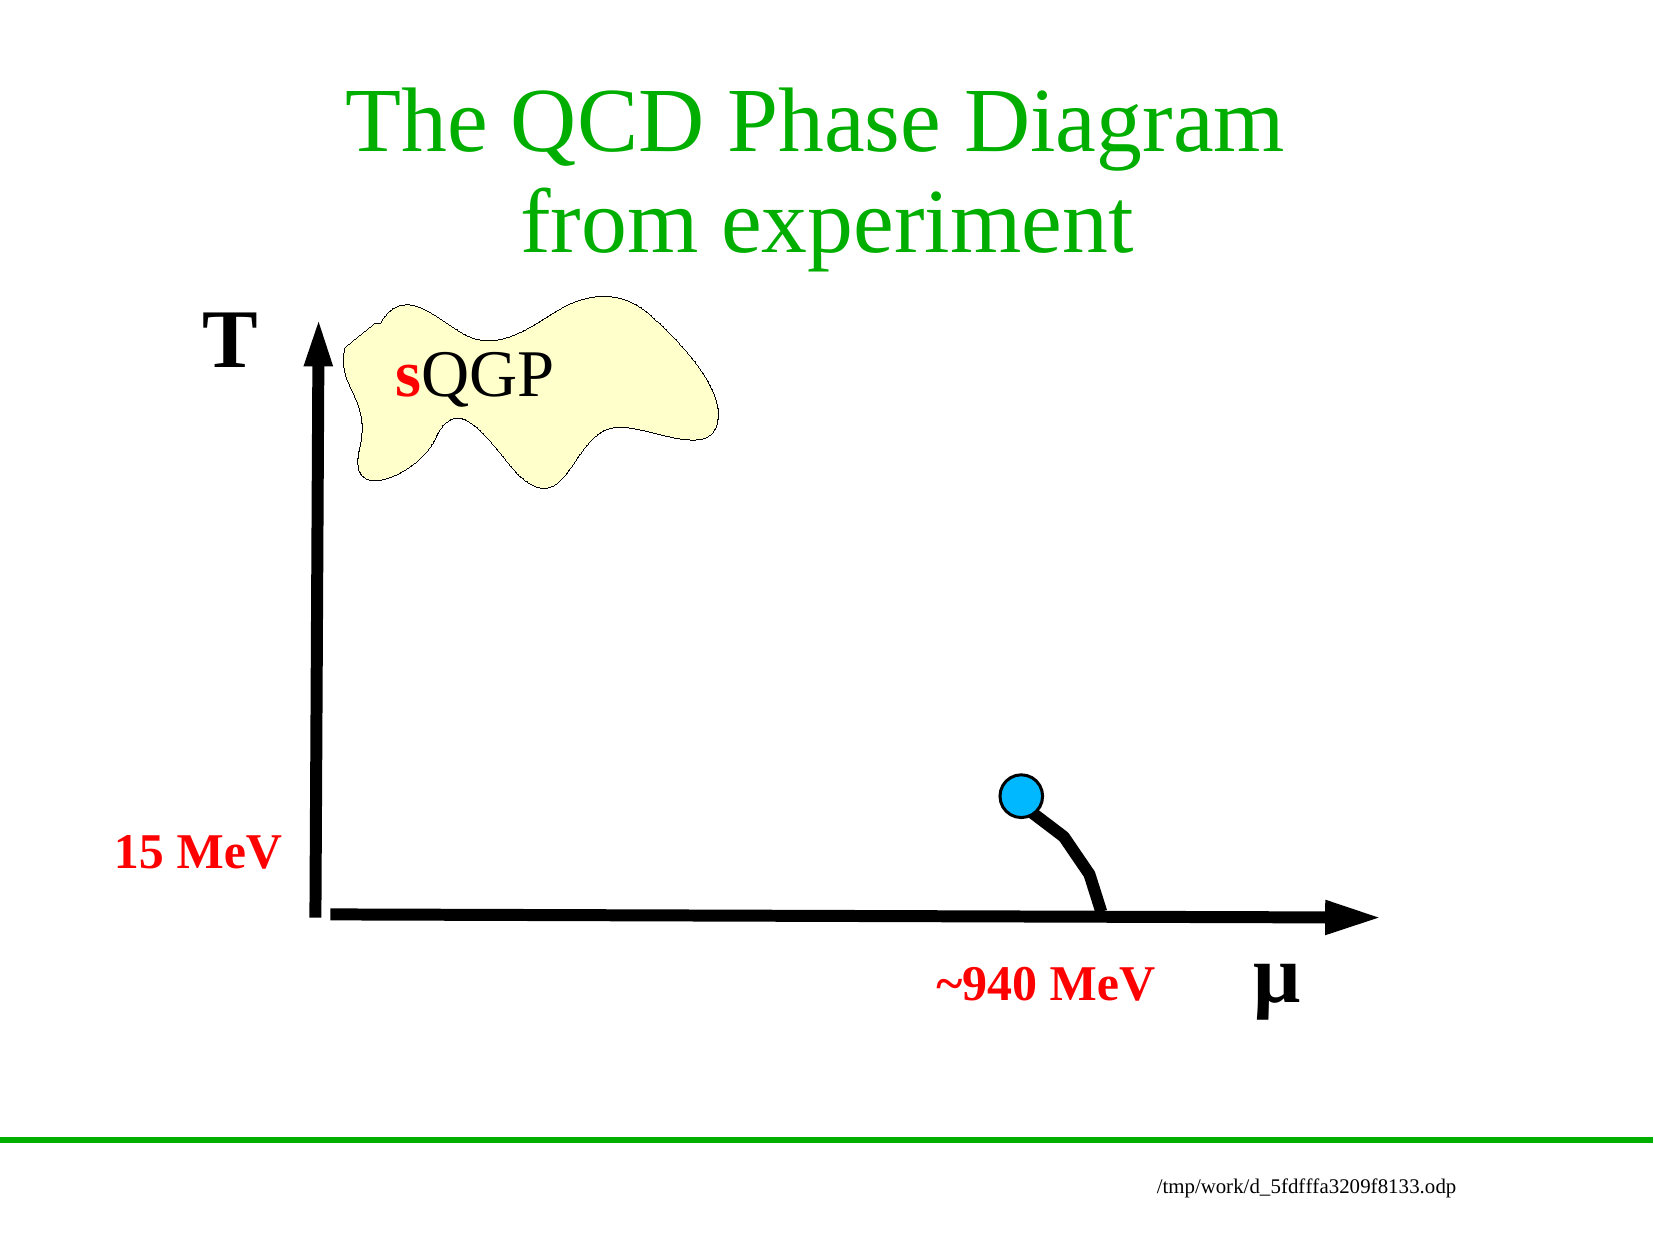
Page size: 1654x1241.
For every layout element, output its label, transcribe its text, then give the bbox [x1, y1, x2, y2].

text_box [999, 774, 1043, 818]
text_box [343, 296, 719, 489]
text_box T [202, 293, 259, 386]
text_box 15 MeV [112, 822, 284, 882]
text_box sQGP [394, 337, 555, 412]
text_box ~940 MeV [934, 954, 1158, 1013]
text_box μ [1253, 928, 1301, 1021]
title The QCD Phase Diagram from experiment [121, 67, 1534, 275]
